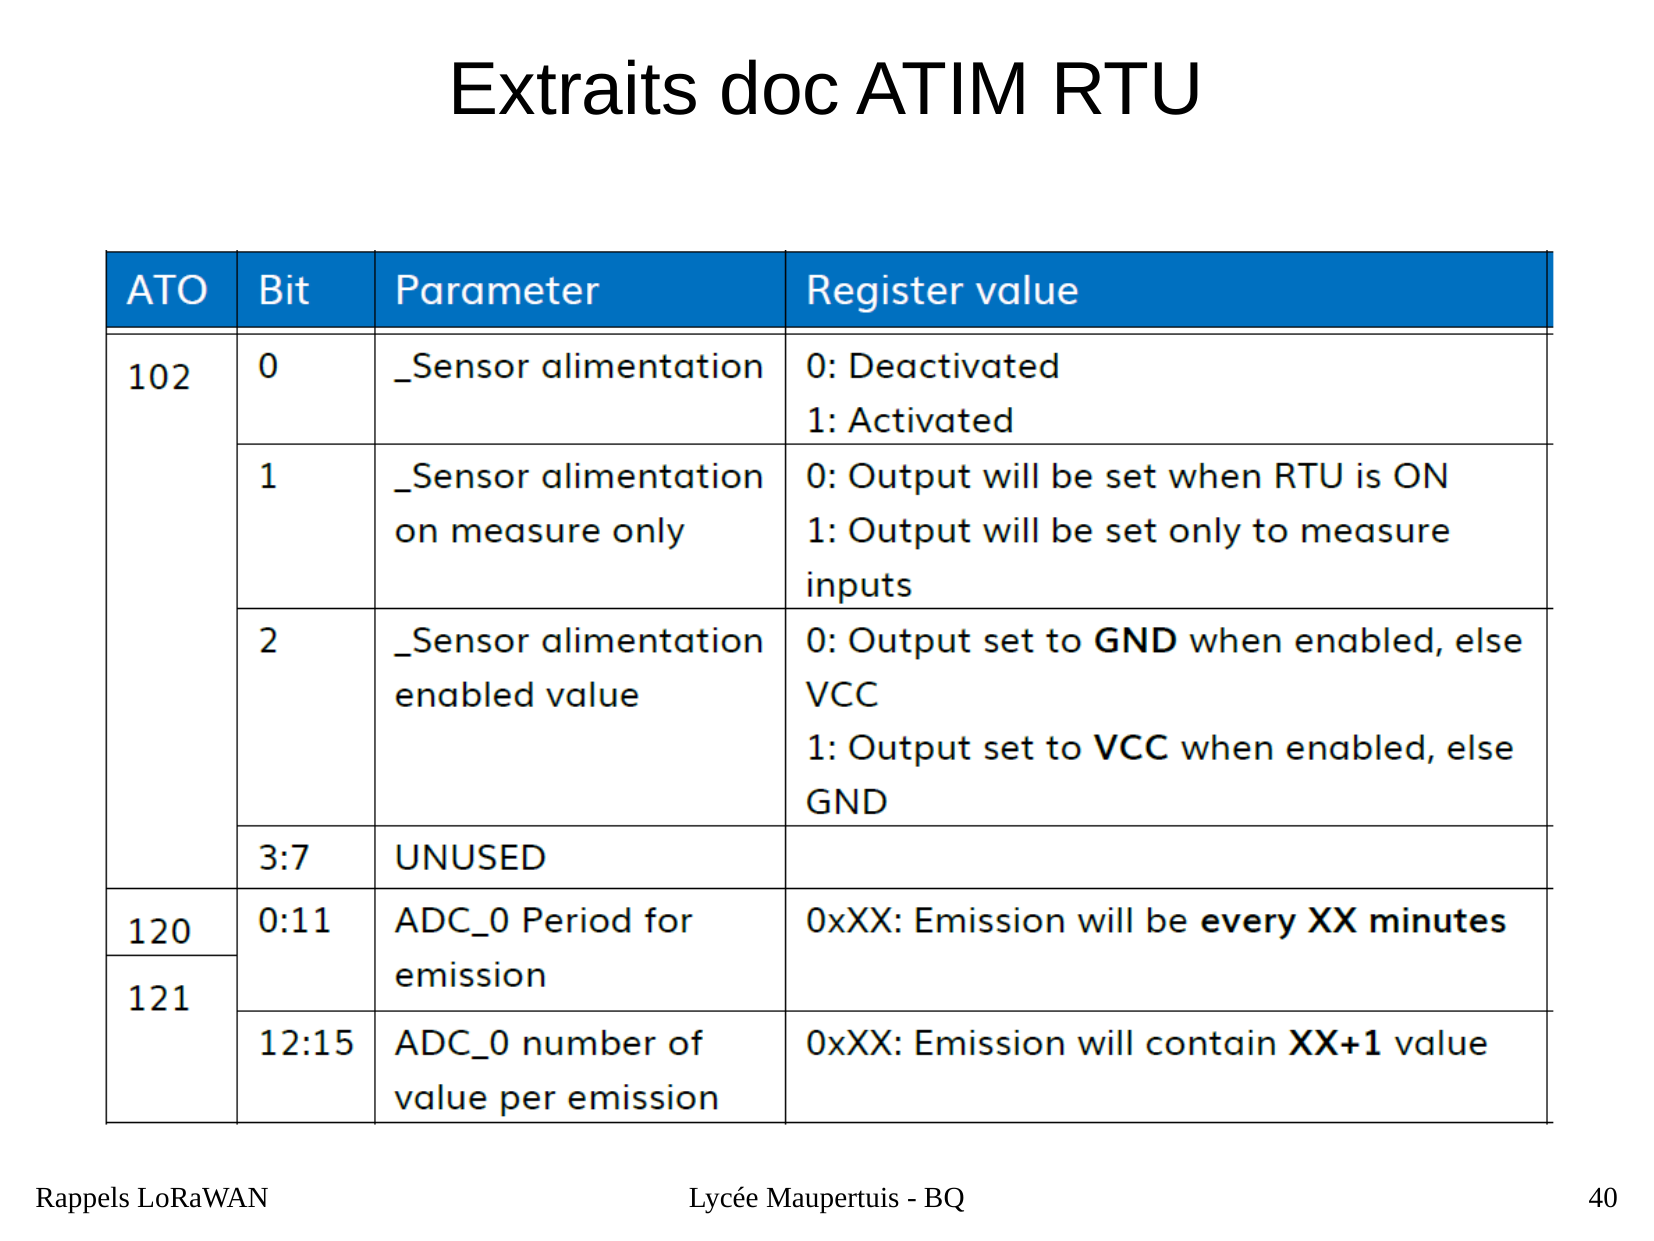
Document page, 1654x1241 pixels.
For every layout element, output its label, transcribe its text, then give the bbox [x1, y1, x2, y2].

title Extraits doc ATIM RTU [35, 35, 1619, 142]
picture [103, 250, 1554, 1129]
